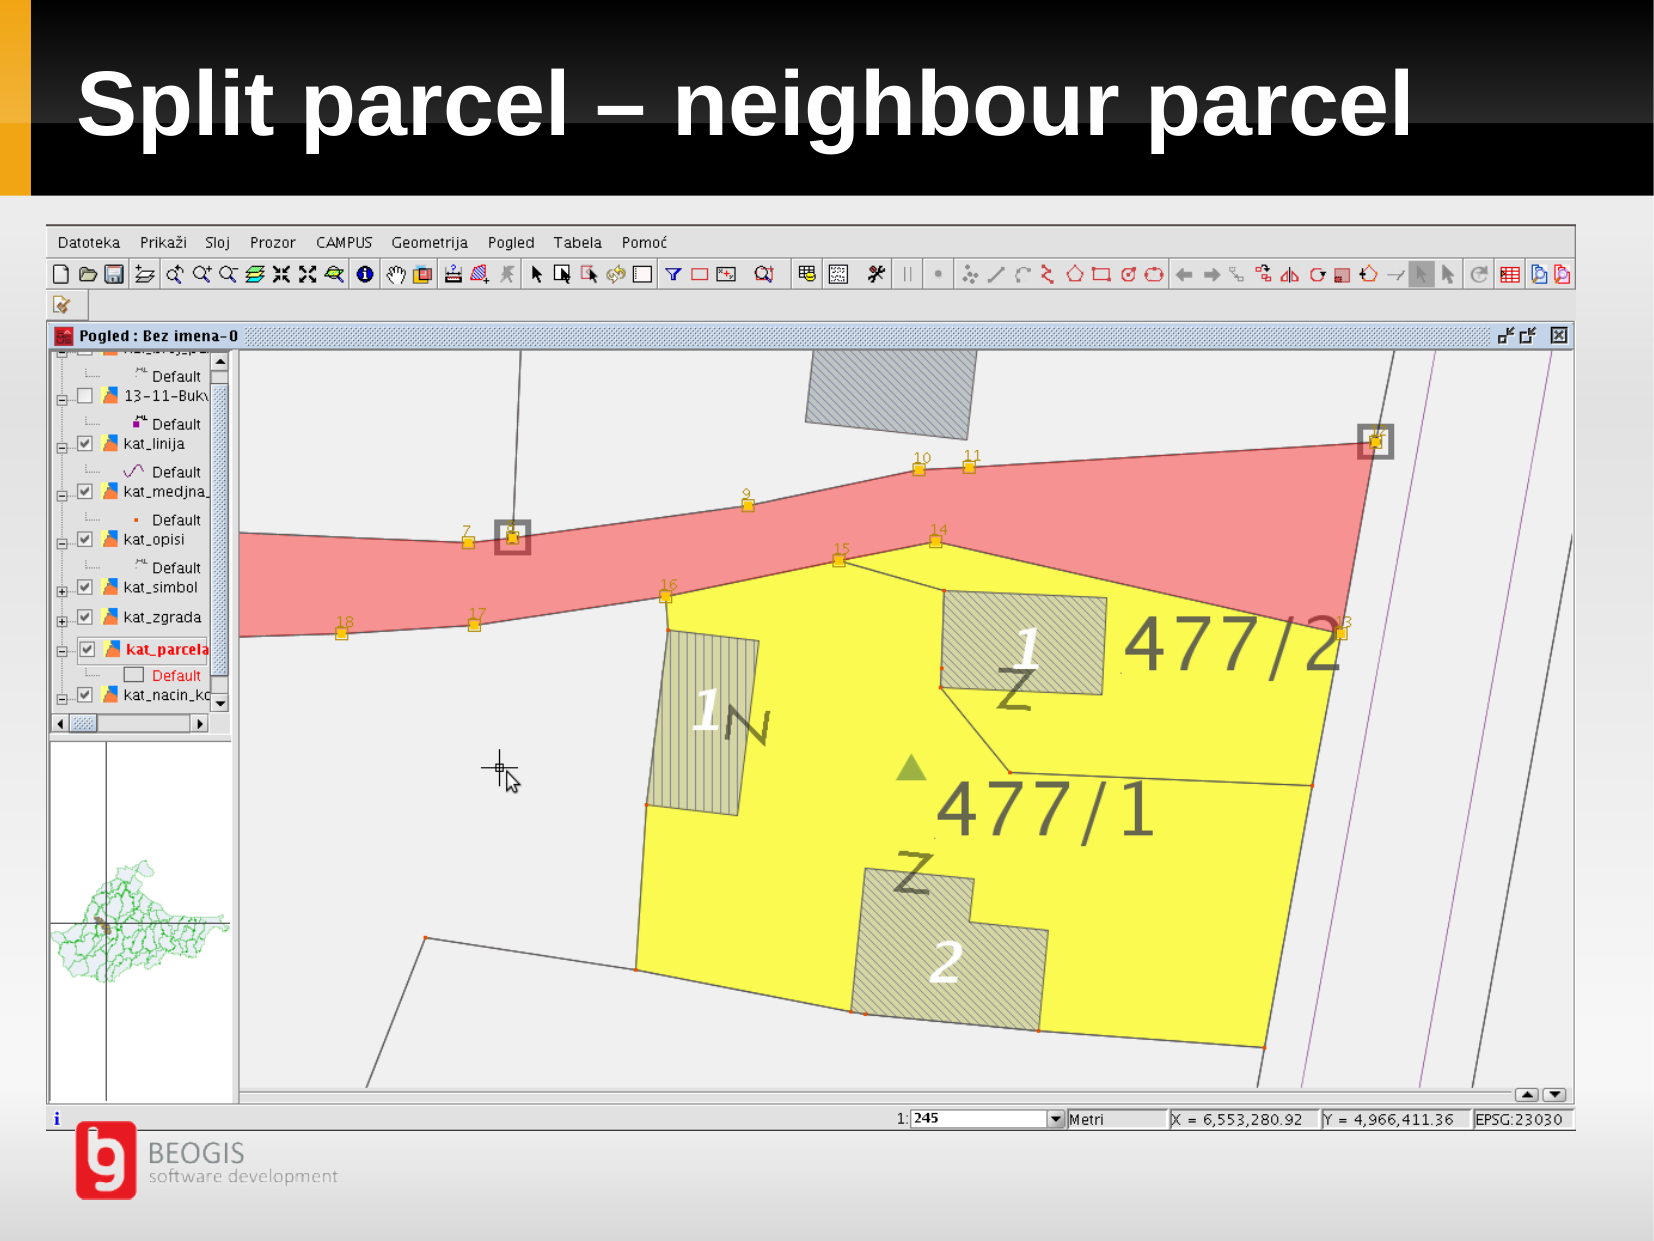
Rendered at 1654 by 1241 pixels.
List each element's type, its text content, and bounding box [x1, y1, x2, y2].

title Split parcel – neighbour parcel [76, 7, 1565, 200]
picture [0, 0, 1654, 1241]
